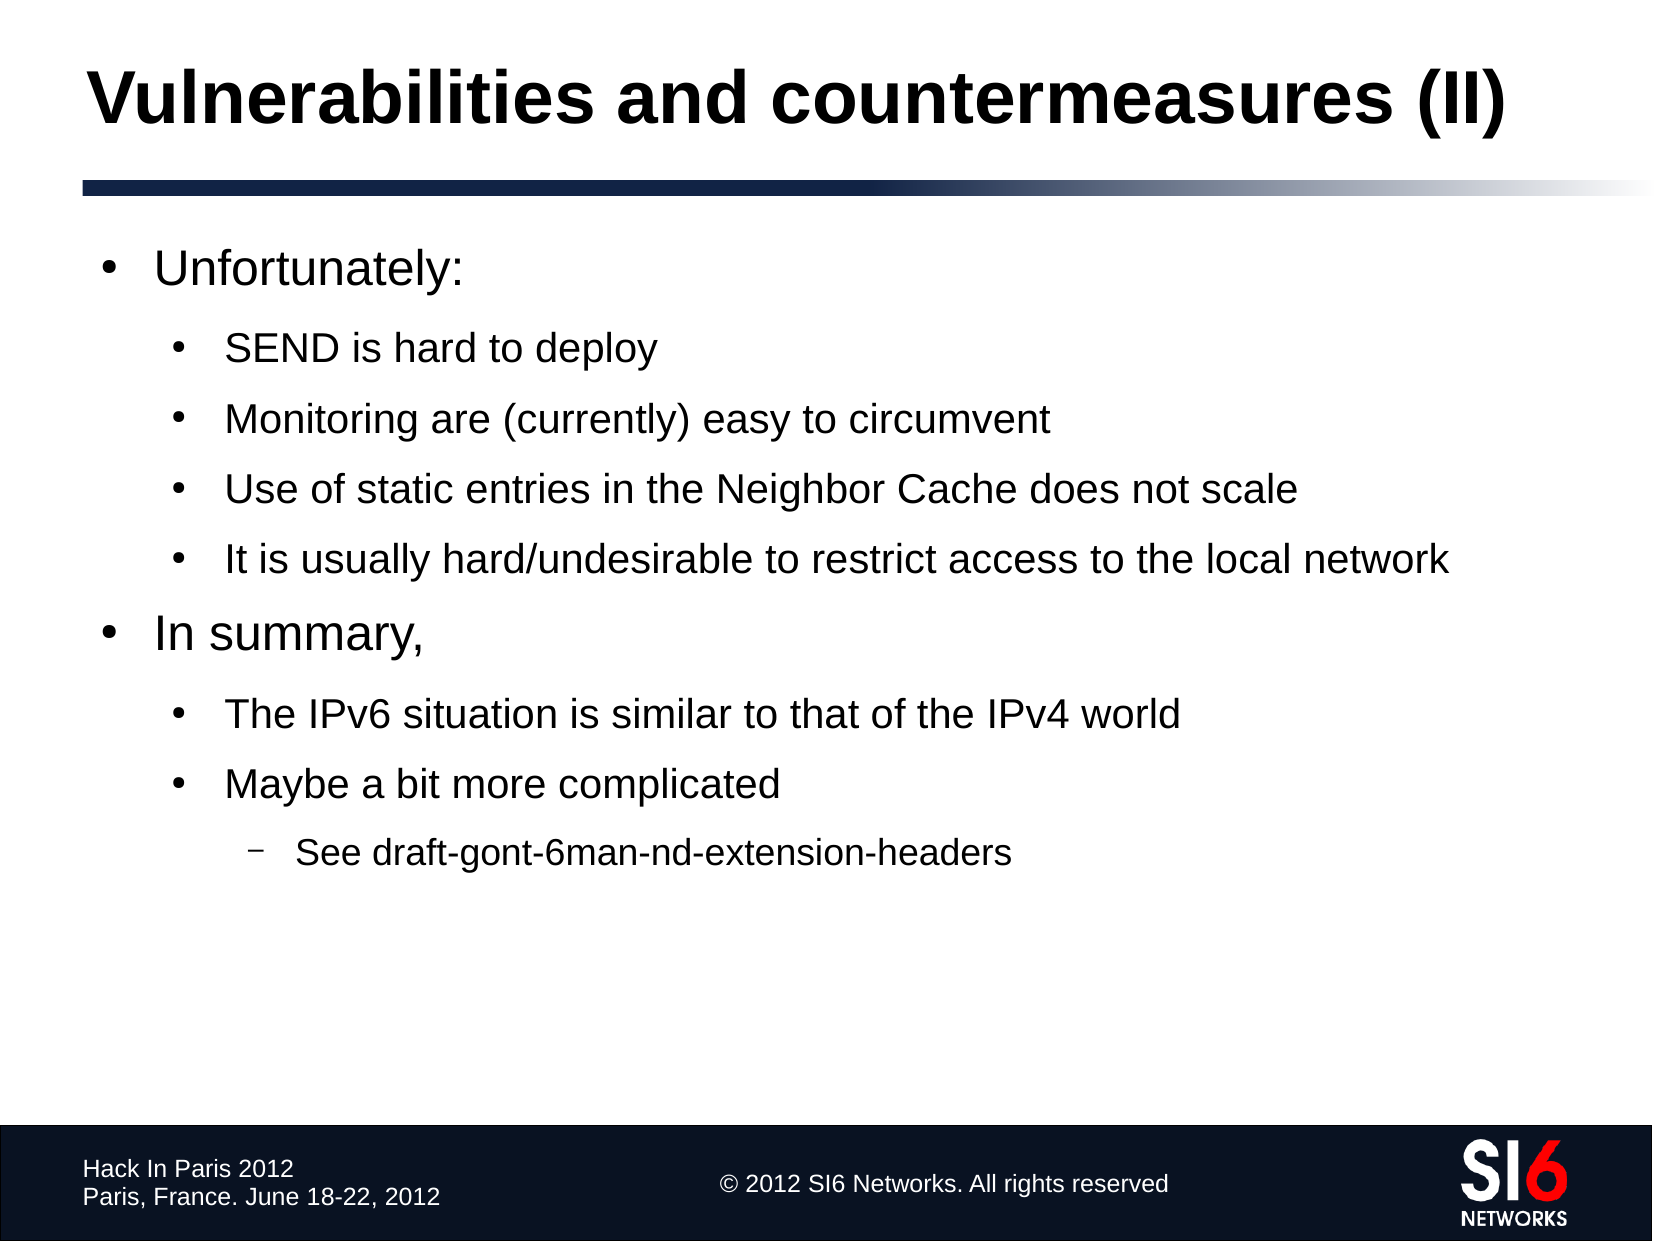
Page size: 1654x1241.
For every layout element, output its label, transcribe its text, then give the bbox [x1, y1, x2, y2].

list Unfortunately: SEND is hard to deploy Monitoring are (currently) easy to circumvent Use of static entries in the Neighbor Cache does not scale It is usually hard/undesirable to restrict access to the local network In summary, The IPv6 situation is similar to that of the IPv4 world Maybe a bit more complicated See draft-gont-6man-nd-extension-headers [82, 240, 1571, 1109]
picture [1461, 1139, 1567, 1226]
title Vulnerabilities and countermeasures (II) [86, 30, 1576, 166]
